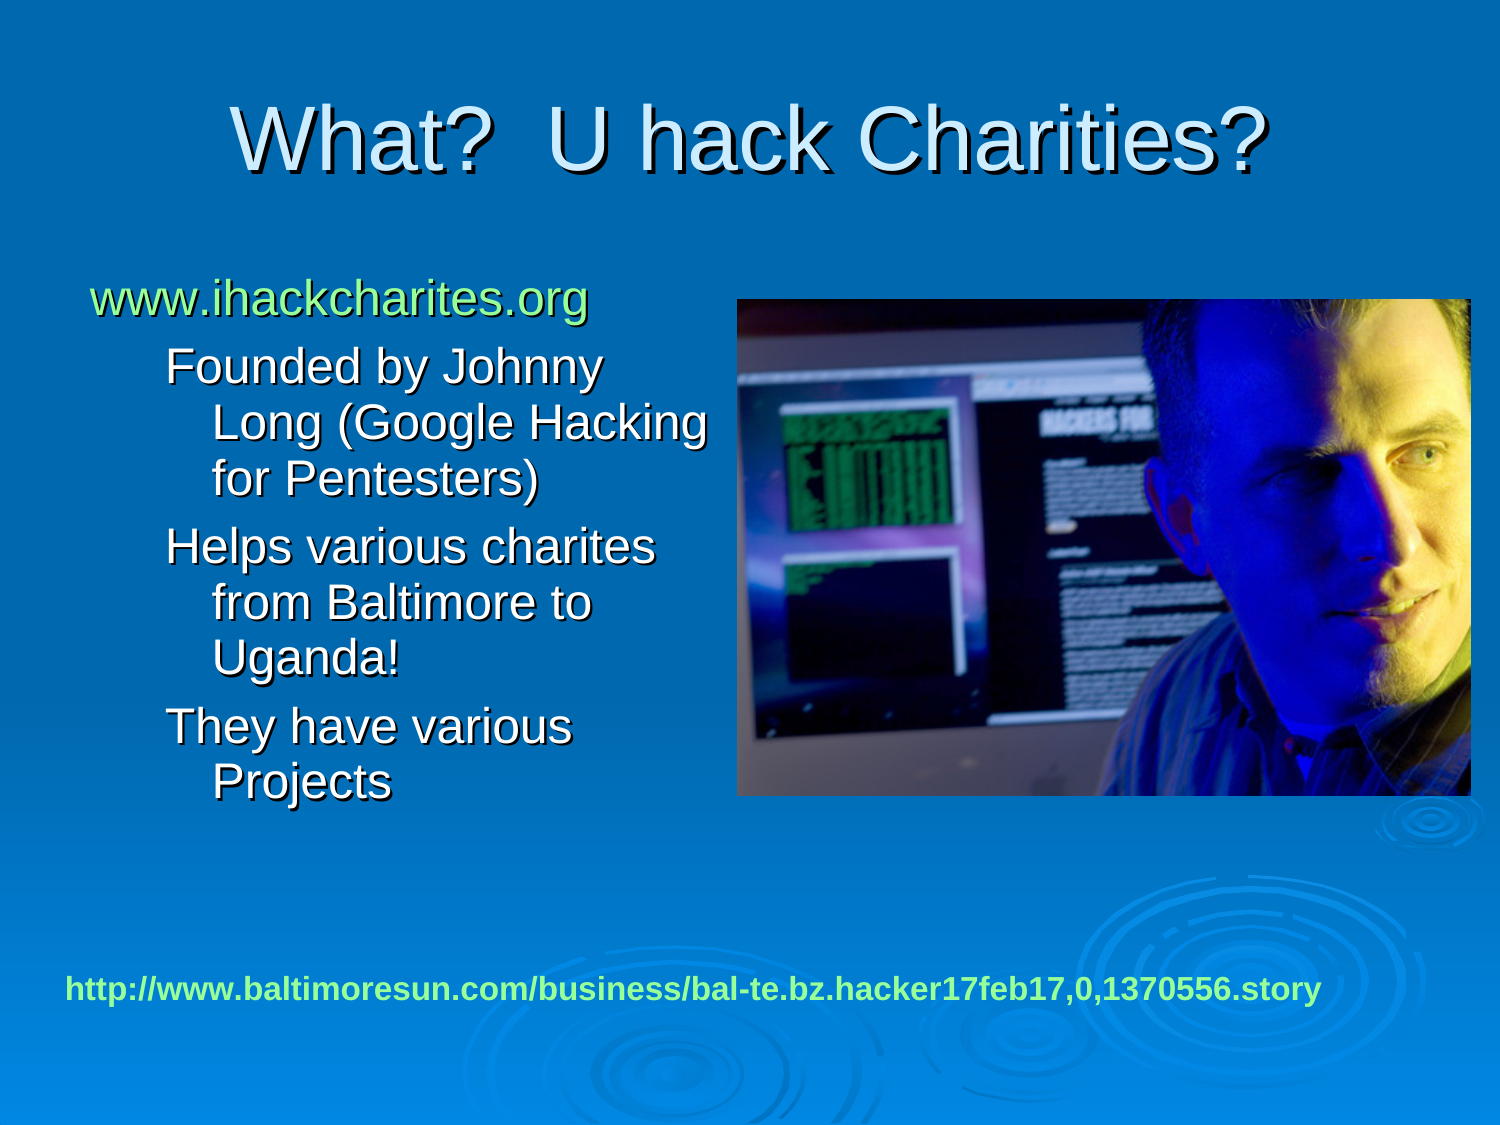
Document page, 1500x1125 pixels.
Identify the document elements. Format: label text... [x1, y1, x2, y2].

title What? U hack Charities? [75, 45, 1426, 233]
text_box http://www.baltimoresun.com/business/bal-te.bz.hacker17feb17,0,1370556.story [49, 962, 1438, 1015]
list www.ihackcharites.org Founded by Johnny Long (Google Hacking for Pentesters) Helps various charites from Baltimore to Uganda! They have various Projects [75, 262, 738, 962]
picture [737, 299, 1471, 796]
